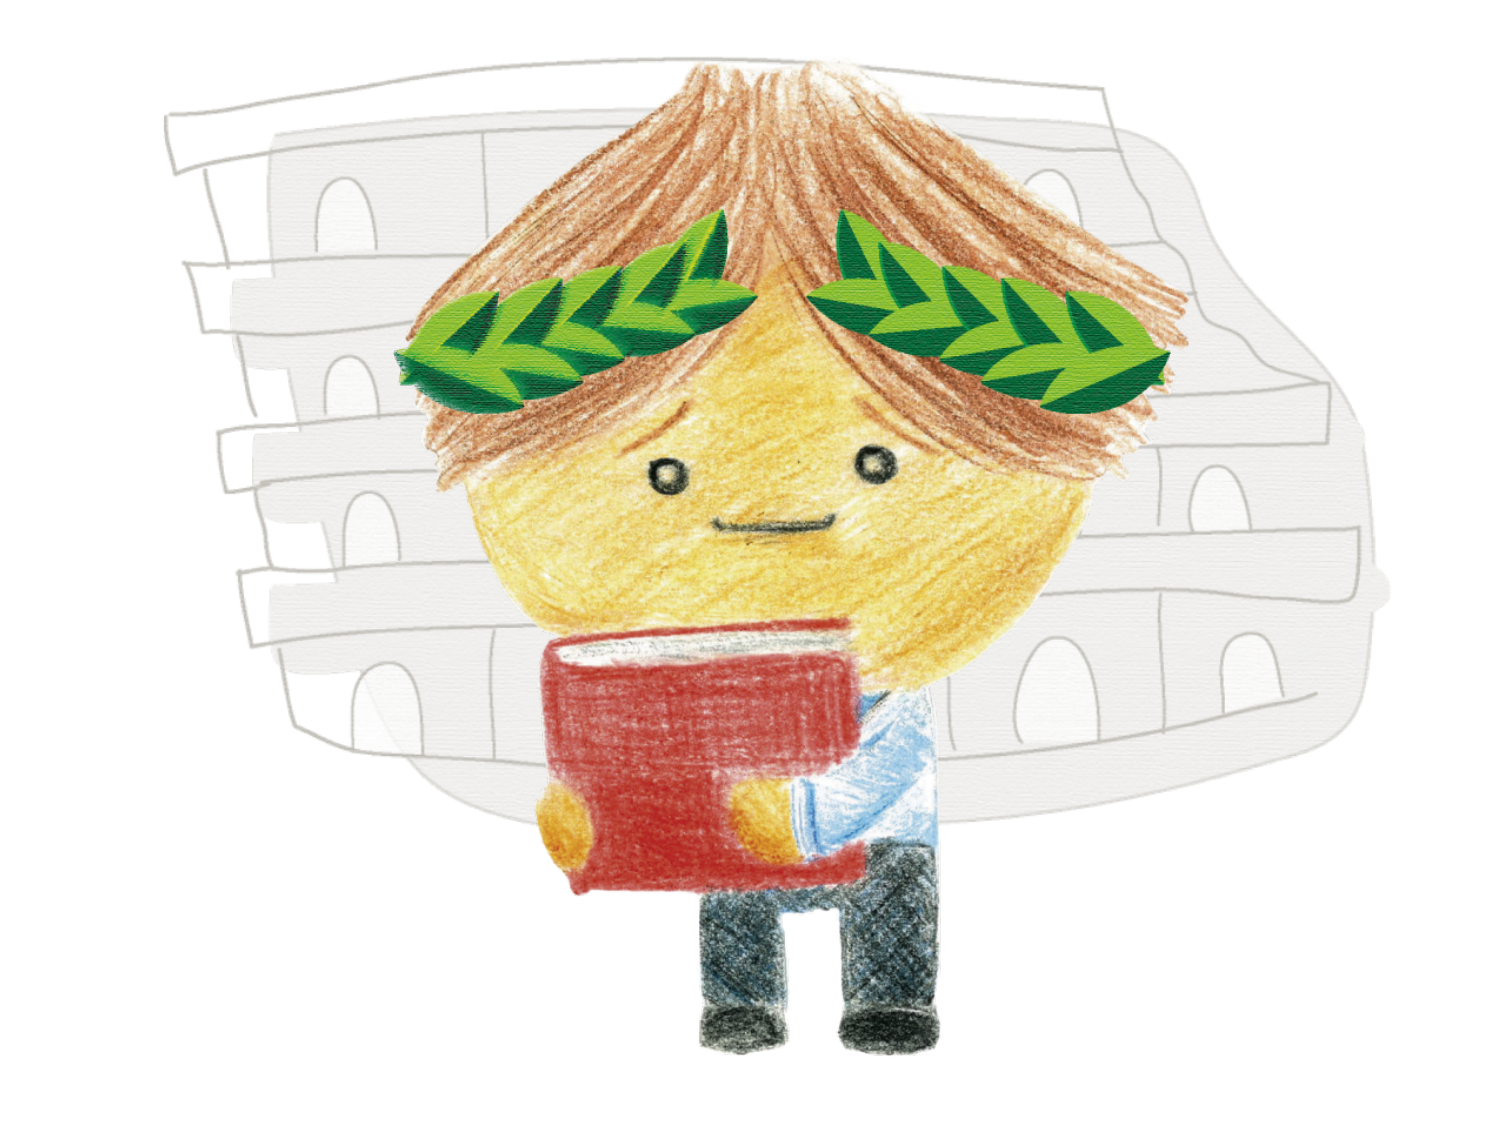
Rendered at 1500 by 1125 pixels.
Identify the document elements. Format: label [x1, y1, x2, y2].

picture [41, 0, 1403, 1099]
